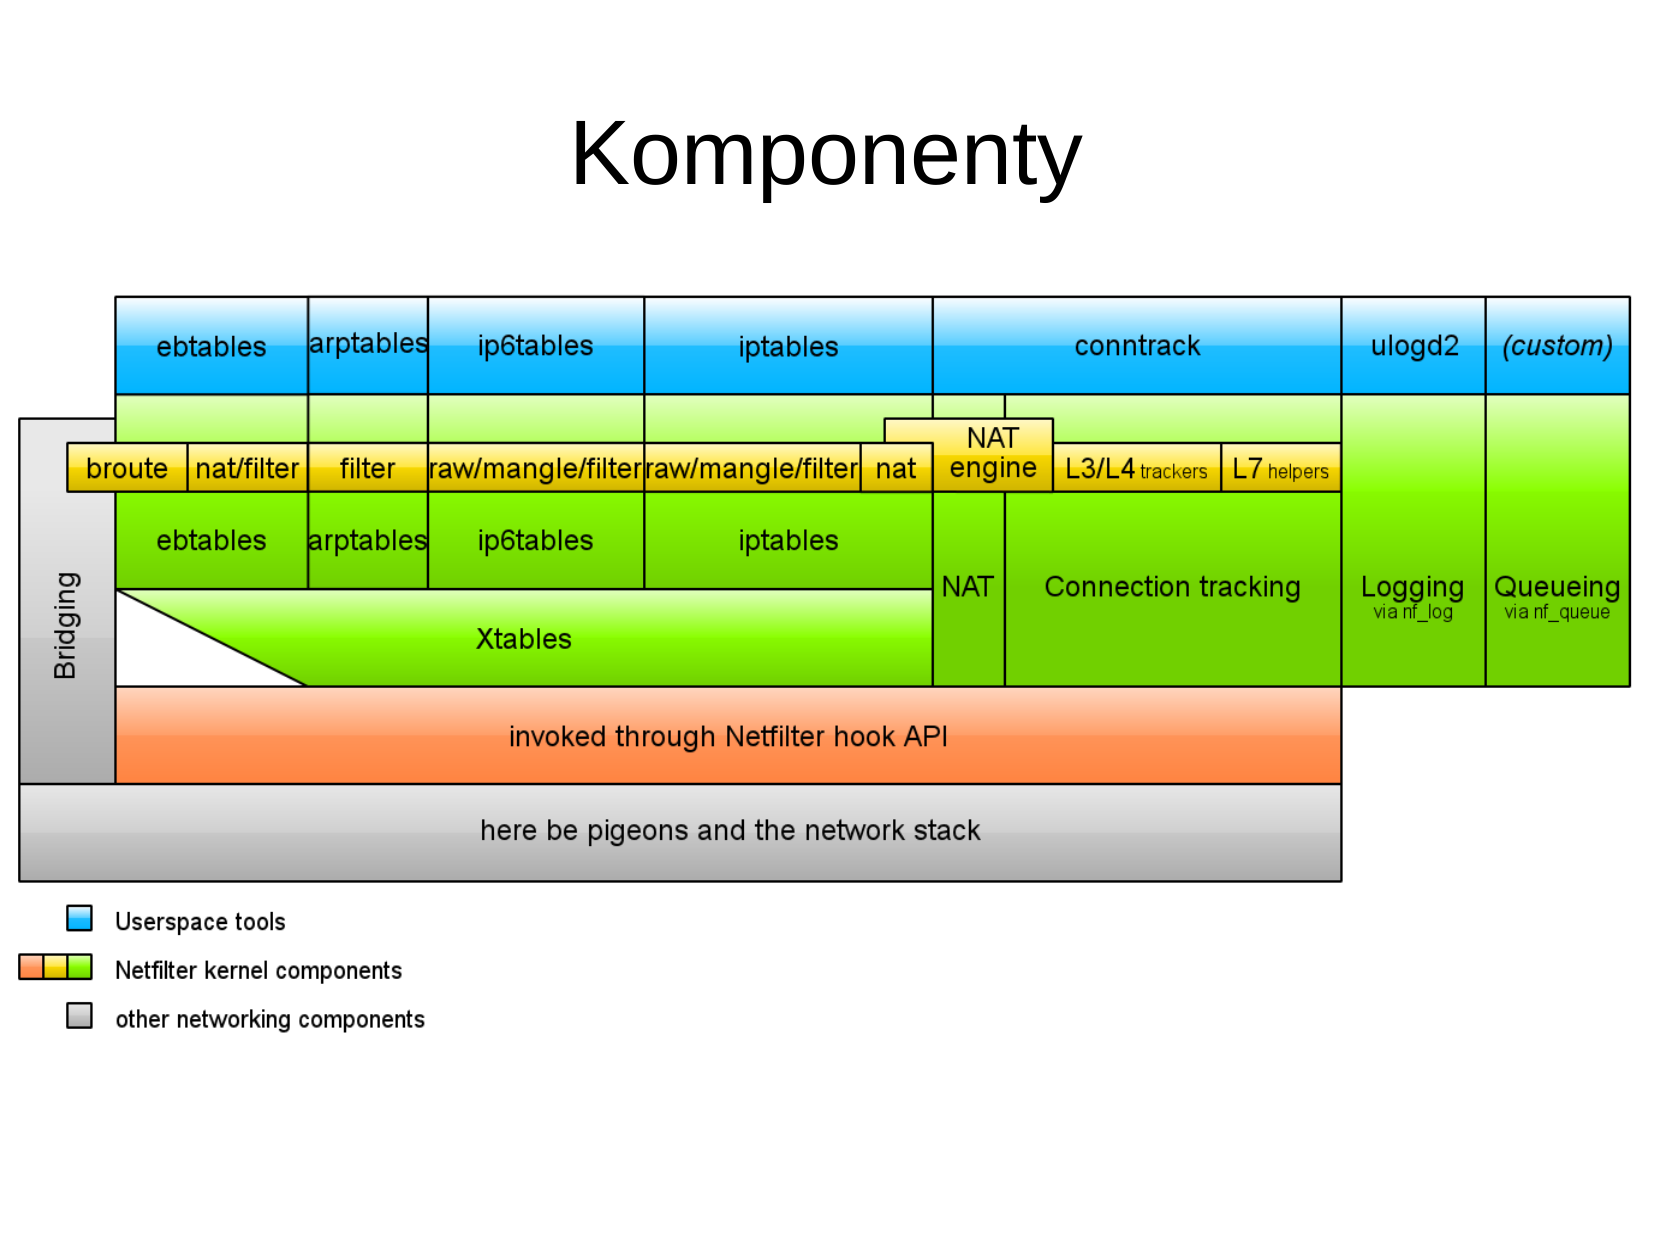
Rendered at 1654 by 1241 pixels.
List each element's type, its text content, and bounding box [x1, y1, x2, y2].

picture [17, 275, 1636, 1046]
title Komponenty [82, 49, 1571, 257]
